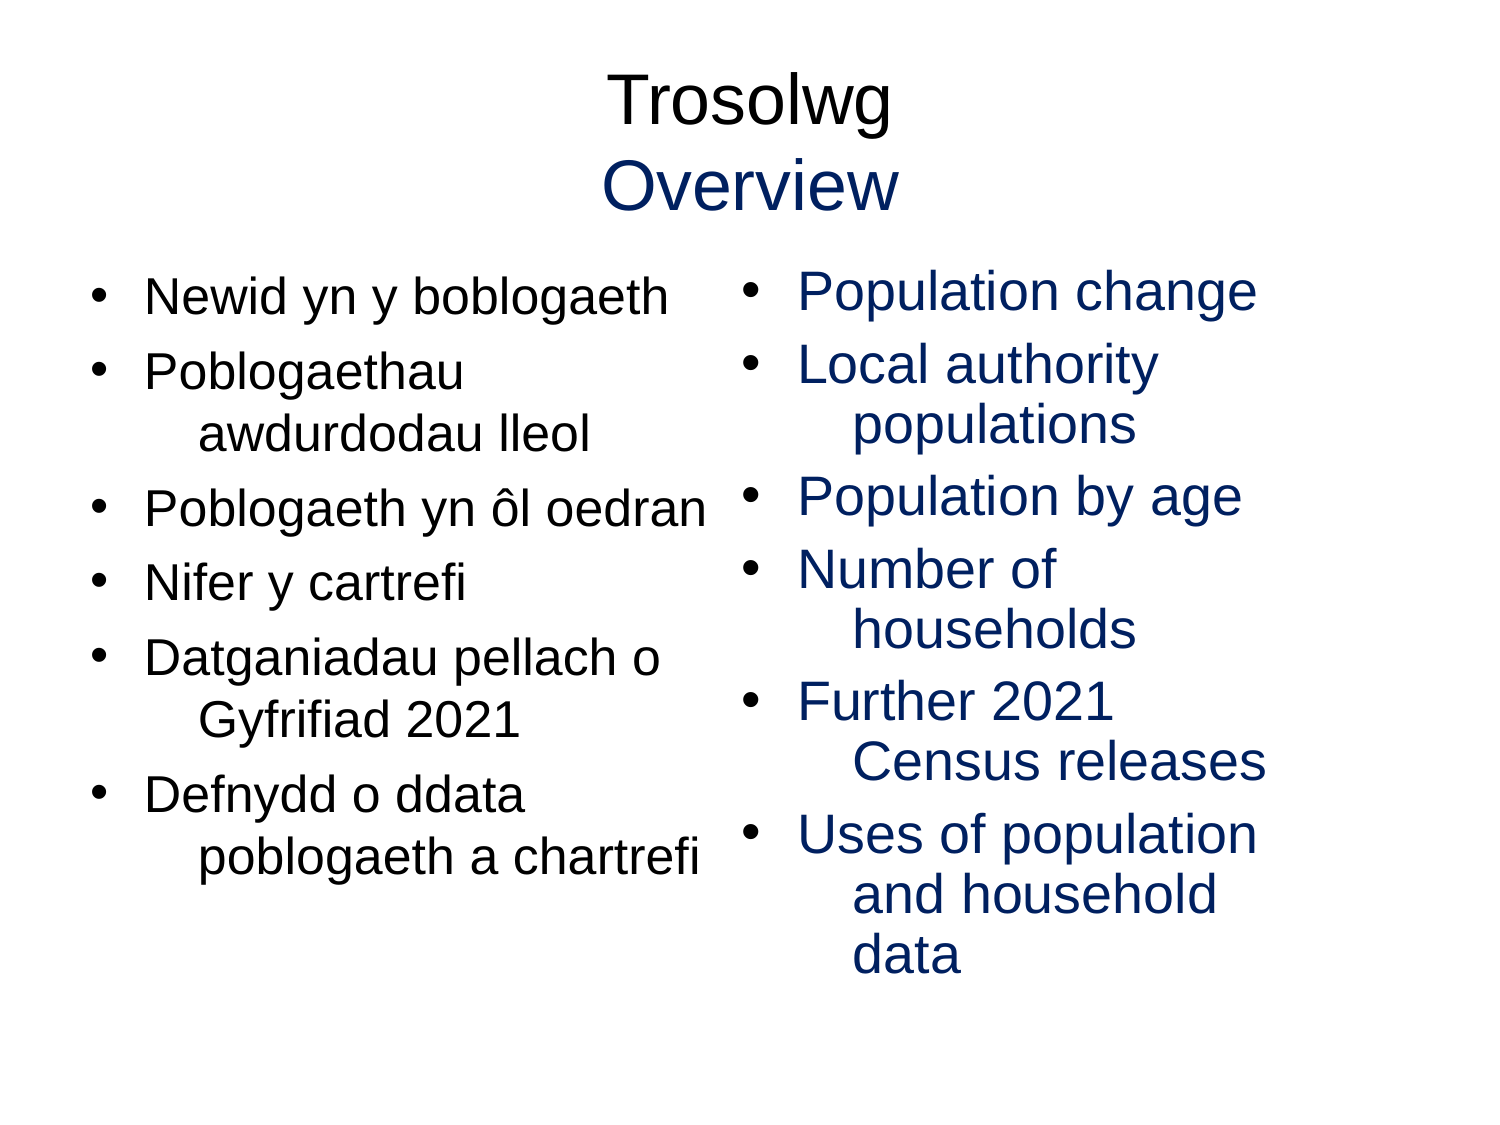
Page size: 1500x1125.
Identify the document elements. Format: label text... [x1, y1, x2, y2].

list Newid yn y boblogaeth Poblogaethau awdurdodau lleol Poblogaeth yn ôl oedran Nifer y cartrefi Datganiadau pellach o Gyfrifiad 2021 Defnydd o ddata poblogaeth a chartrefi [75, 255, 726, 998]
title Trosolwg Overview [75, 45, 1426, 233]
text_box Population change Local authority populations Population by age Number of households Further 2021 Census releases Uses of population and household data [726, 255, 1318, 998]
